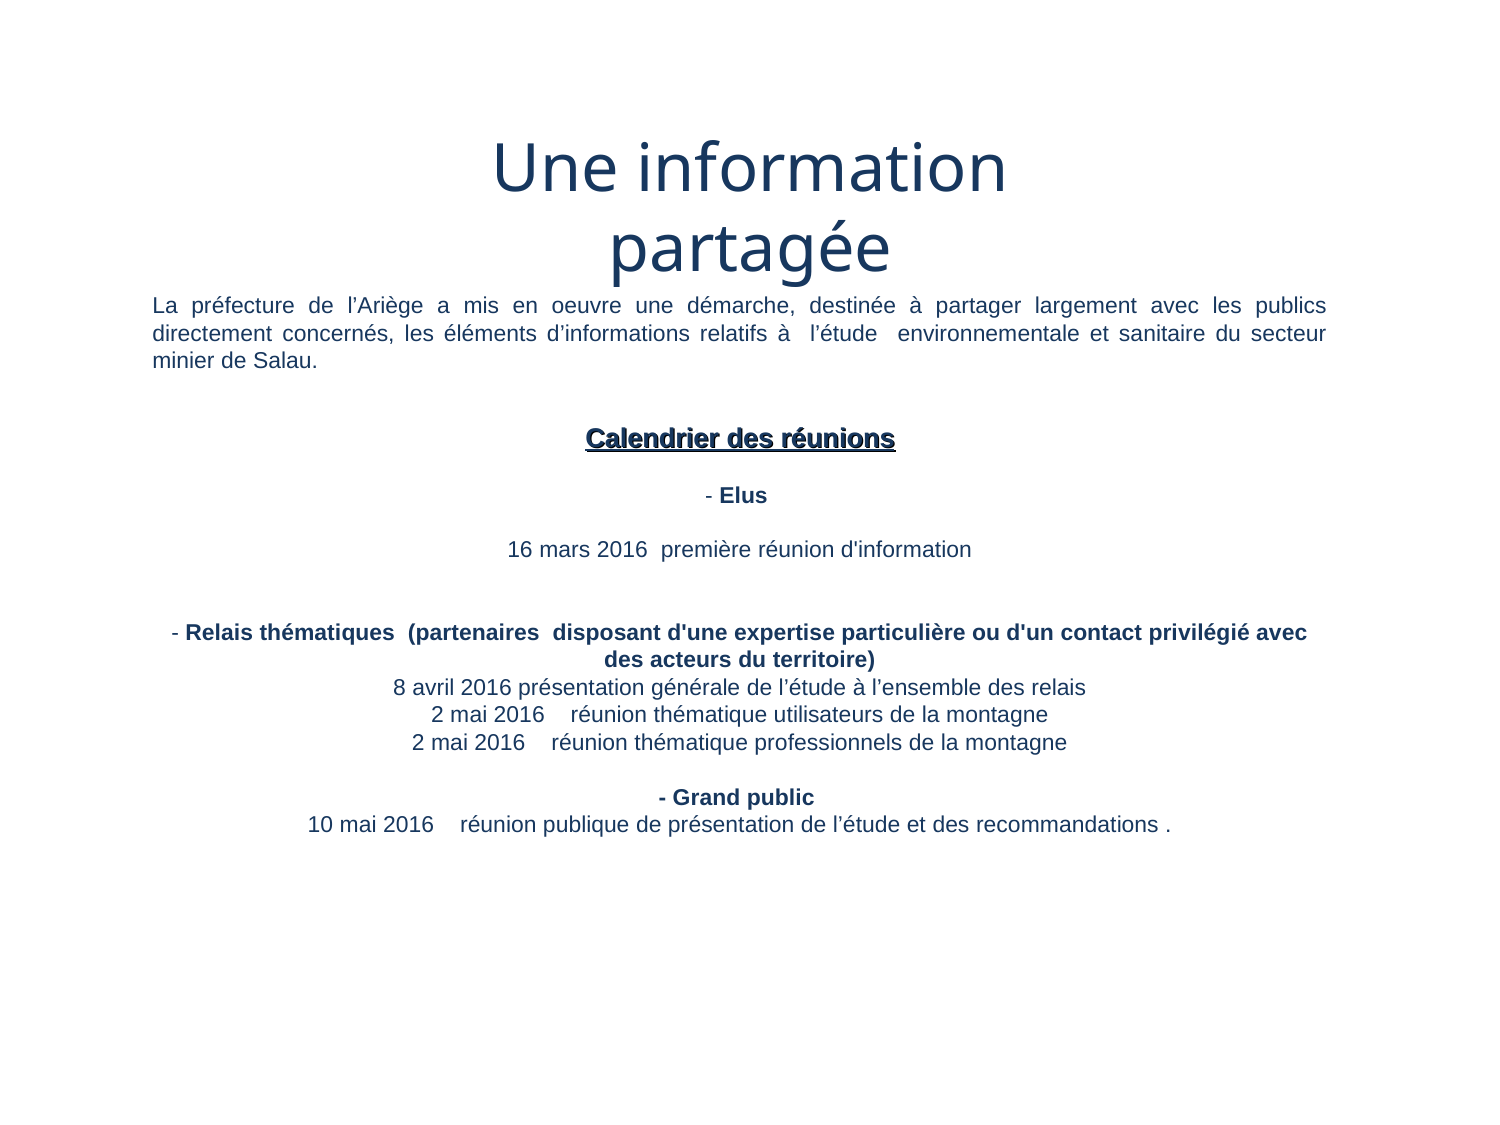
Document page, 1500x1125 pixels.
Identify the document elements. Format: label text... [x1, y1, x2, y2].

text_box La préfecture de l’Ariège a mis en oeuvre une démarche, destinée à partager largement avec les publics directement concernés, les éléments d’informations relatifs à l’étude environnementale et sanitaire du secteur minier de Salau. Calendrier des réunions - Elus 16 mars 2016 première réunion d'information - Relais thématiques (partenaires disposant d'une expertise particulière ou d'un contact privilégié avec des acteurs du territoire) 8 avril 2016 présentation générale de l’étude à l’ensemble des relais 2 mai 2016 réunion thématique utilisateurs de la montagne 2 mai 2016 réunion thématique professionnels de la montagne - Grand public 10 mai 2016 réunion publique de présentation de l’étude et des recommandations . [137, 283, 1343, 1004]
text_box Une information partagée [360, 117, 1142, 213]
